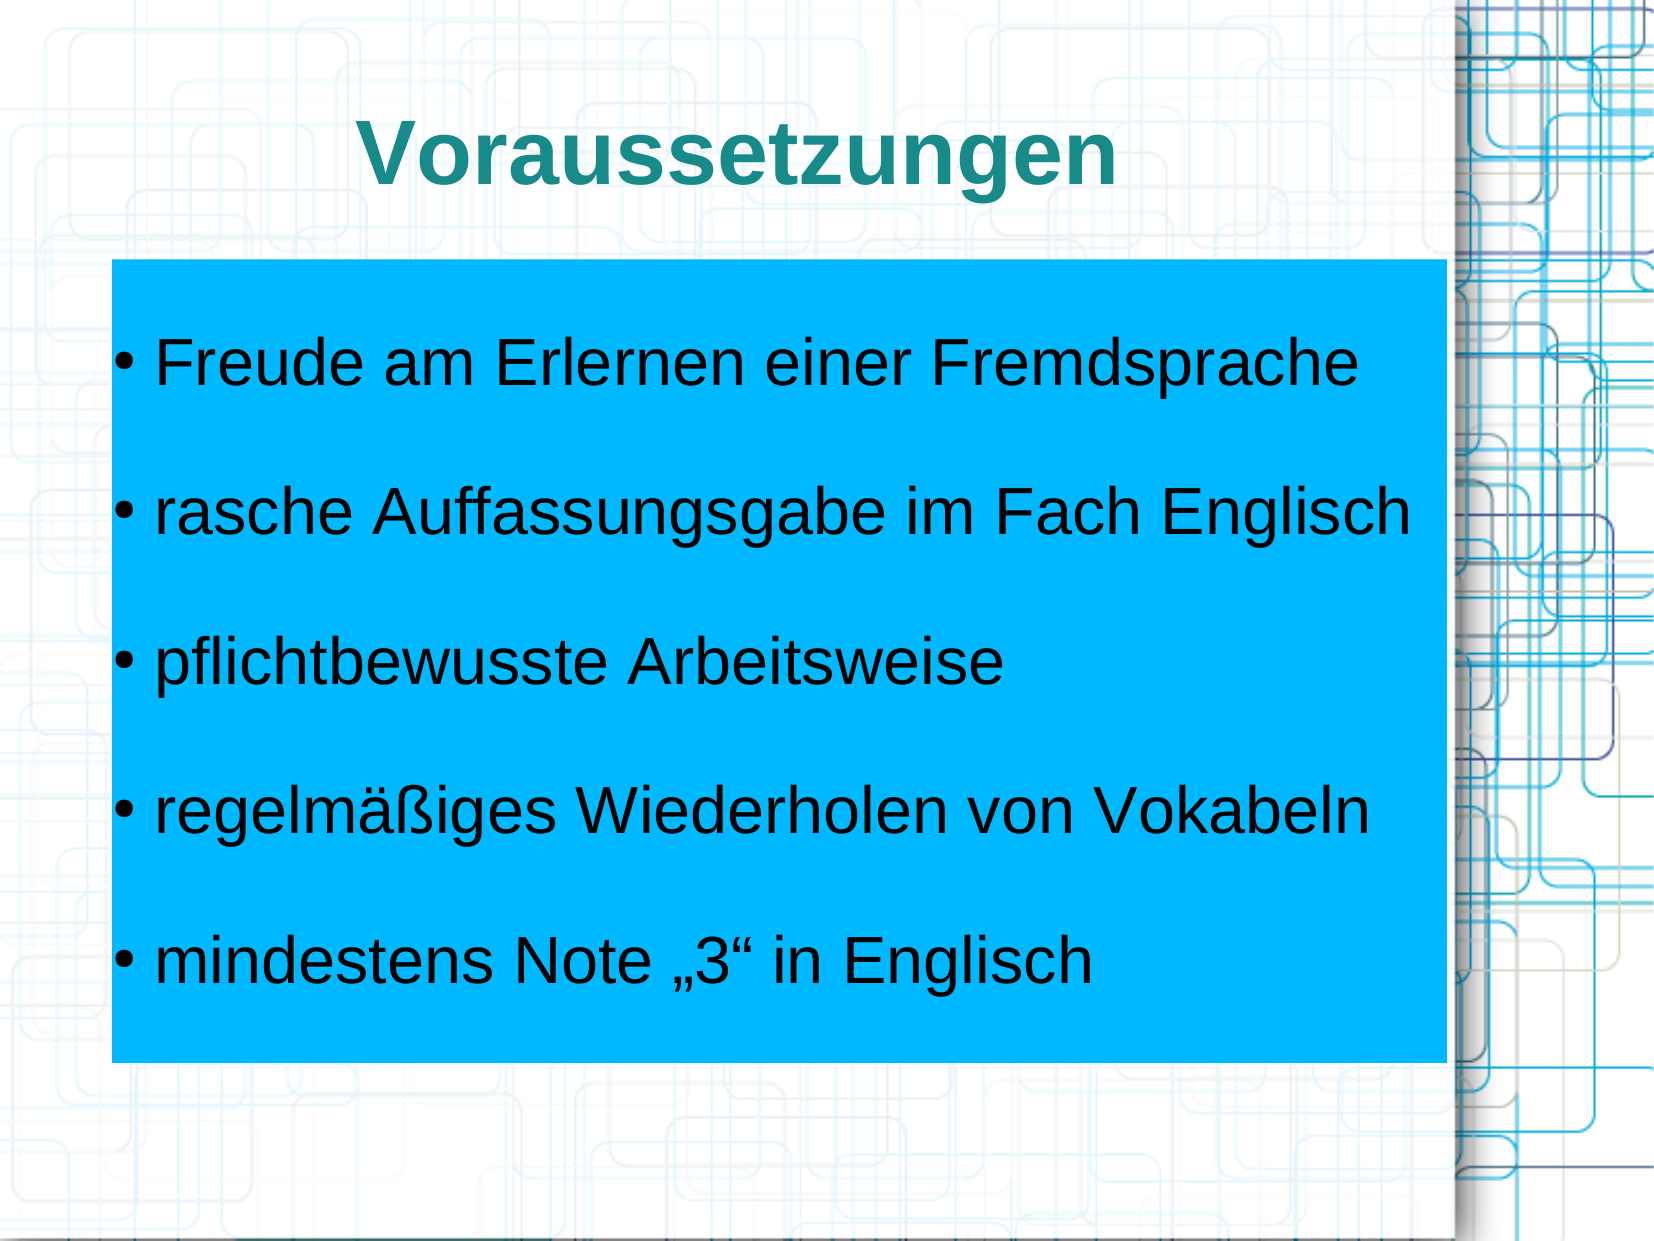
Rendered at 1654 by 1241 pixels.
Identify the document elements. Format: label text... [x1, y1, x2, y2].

title Voraussetzungen [59, 56, 1418, 250]
picture [0, 0, 1654, 1241]
subtitle Freude am Erlernen einer Fremdsprache rasche Auffassungsgabe im Fach Englisch pflichtbewusste Arbeitsweise regelmäßiges Wiederholen von Vokabeln mindestens Note „3“ in Englisch [112, 259, 1447, 1063]
